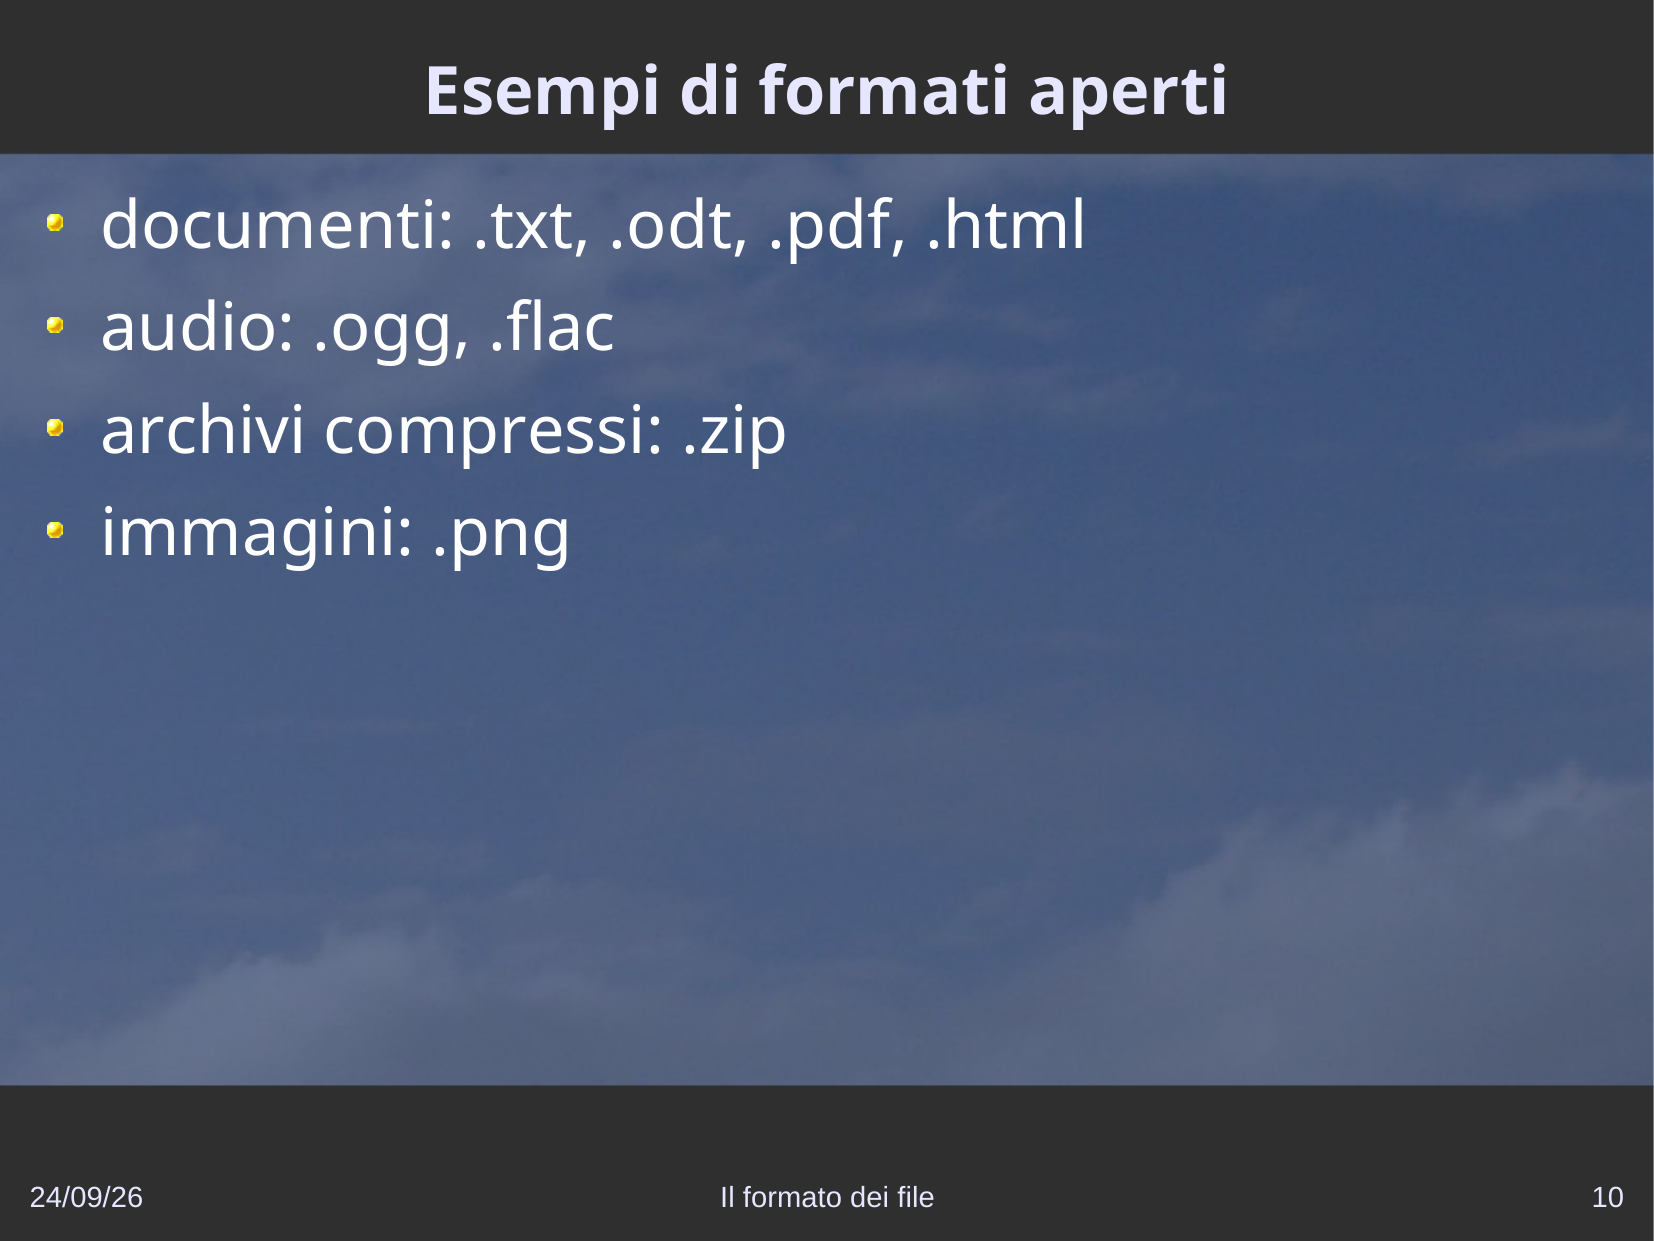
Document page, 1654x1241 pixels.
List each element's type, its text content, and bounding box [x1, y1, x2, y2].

picture [0, 0, 1654, 1241]
list documenti: .txt, .odt, .pdf, .html audio: .ogg, .flac archivi compressi: .zip immagini: .png [29, 177, 1625, 1049]
title Esempi di formati aperti [29, 36, 1625, 141]
